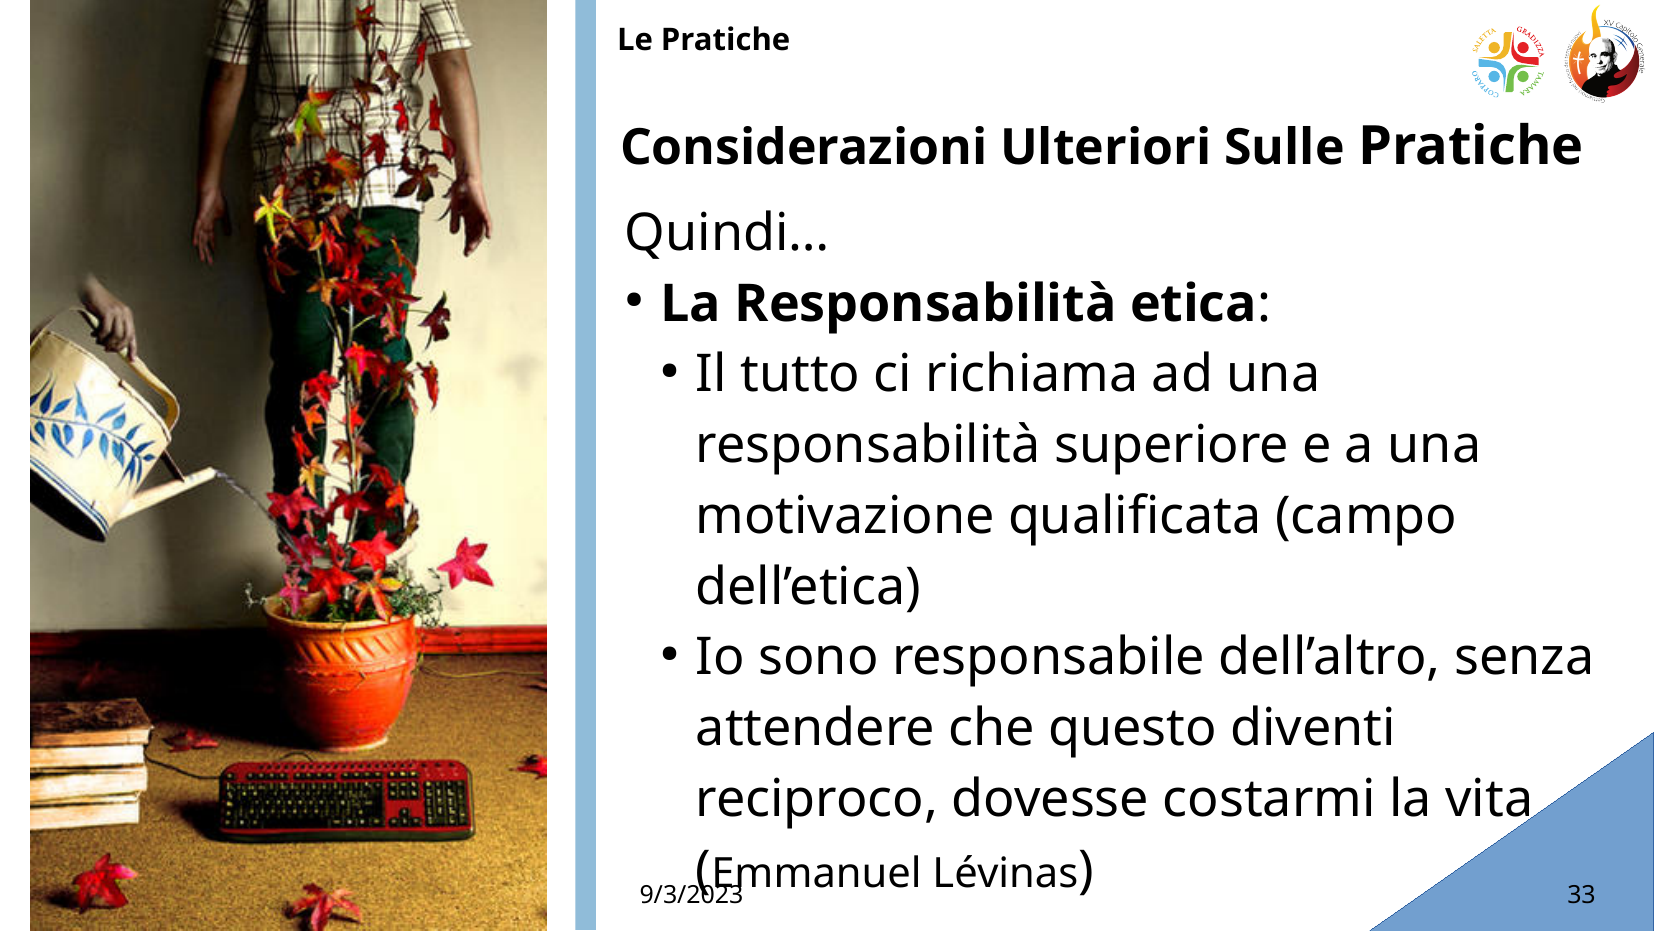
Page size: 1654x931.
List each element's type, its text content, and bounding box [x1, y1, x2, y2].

picture [30, 0, 547, 931]
text_box Le Pratiche [602, 9, 1335, 63]
title Considerazioni Ulteriori Sulle Pratiche [620, 106, 1654, 178]
subtitle Quindi… La Responsabilità etica: Il tutto ci richiama ad una responsabilità superiore e a una motivazione qualificata (campo dell’etica) Io sono responsabile dell’altro, senza attendere che questo diventi reciproco, dovesse costarmi la vita (Emmanuel Lévinas) [624, 194, 1602, 891]
picture [1563, 4, 1646, 103]
